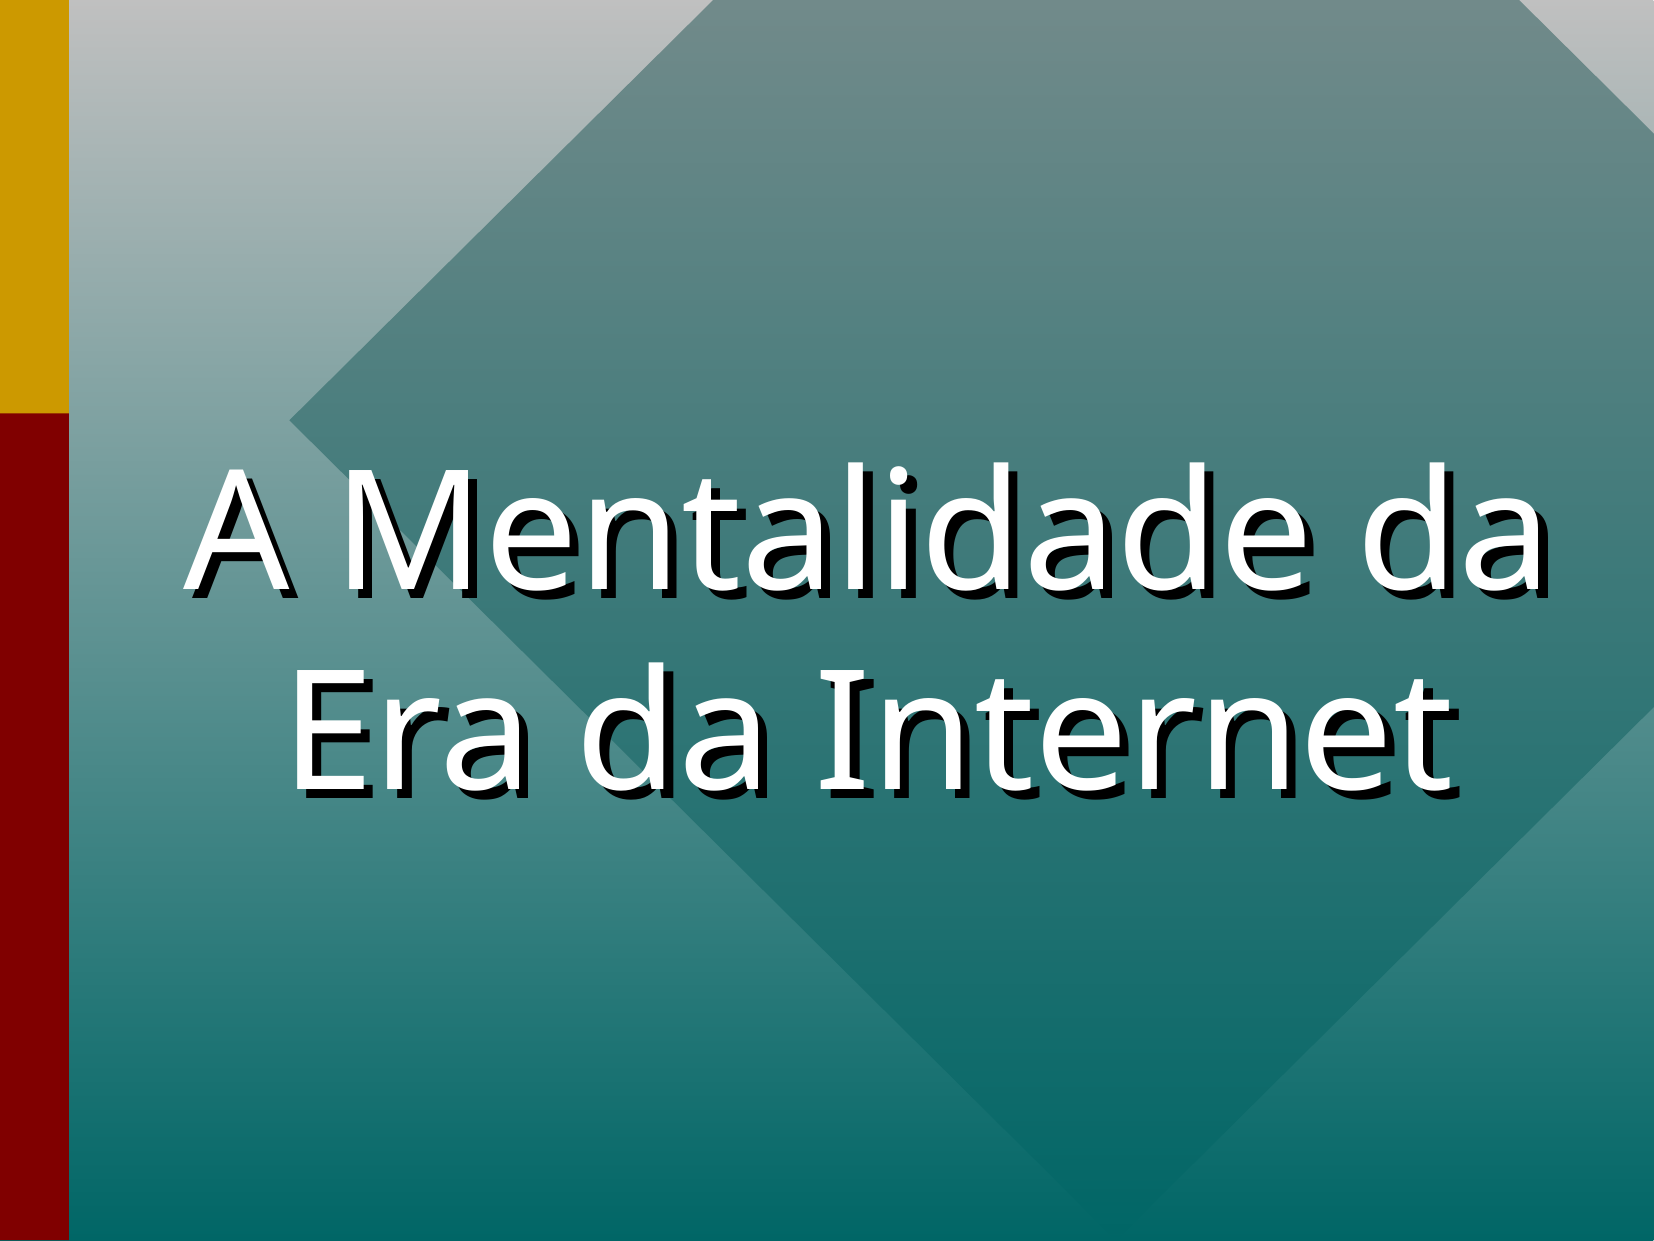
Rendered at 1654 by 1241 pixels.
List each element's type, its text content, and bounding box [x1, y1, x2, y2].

subtitle A Mentalidade da Era da Internet [165, 78, 1571, 920]
